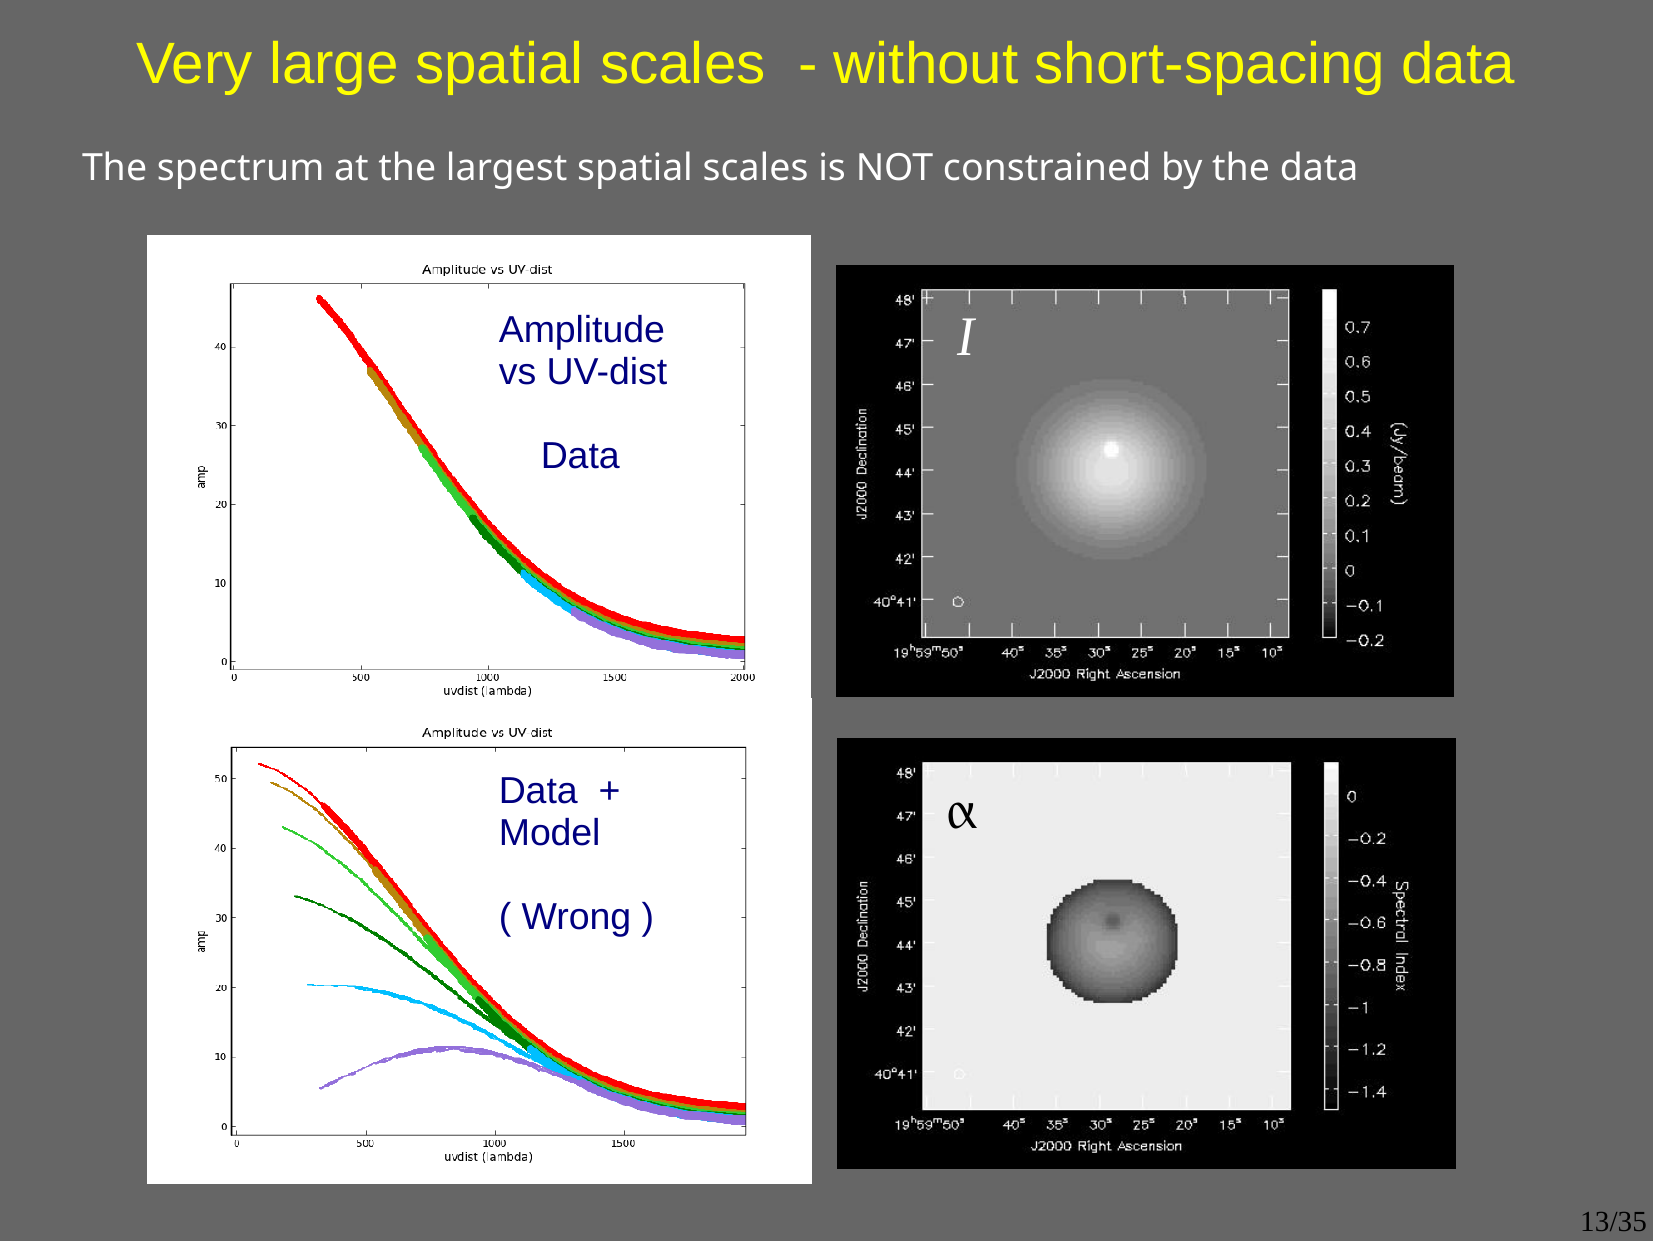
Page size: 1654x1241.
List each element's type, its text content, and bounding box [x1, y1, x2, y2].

text_box Amplitude vs UV-dist Data [484, 301, 718, 485]
picture [147, 235, 812, 1184]
picture [837, 738, 1456, 1169]
chart [933, 779, 990, 842]
picture [836, 265, 1454, 697]
chart [941, 306, 986, 369]
text_box Data + Model ( Wrong ) [484, 761, 718, 945]
title Very large spatial scales - without short-spacing data [82, 13, 1571, 114]
text_box The spectrum at the largest spatial scales is NOT constrained by the data [67, 133, 1610, 194]
